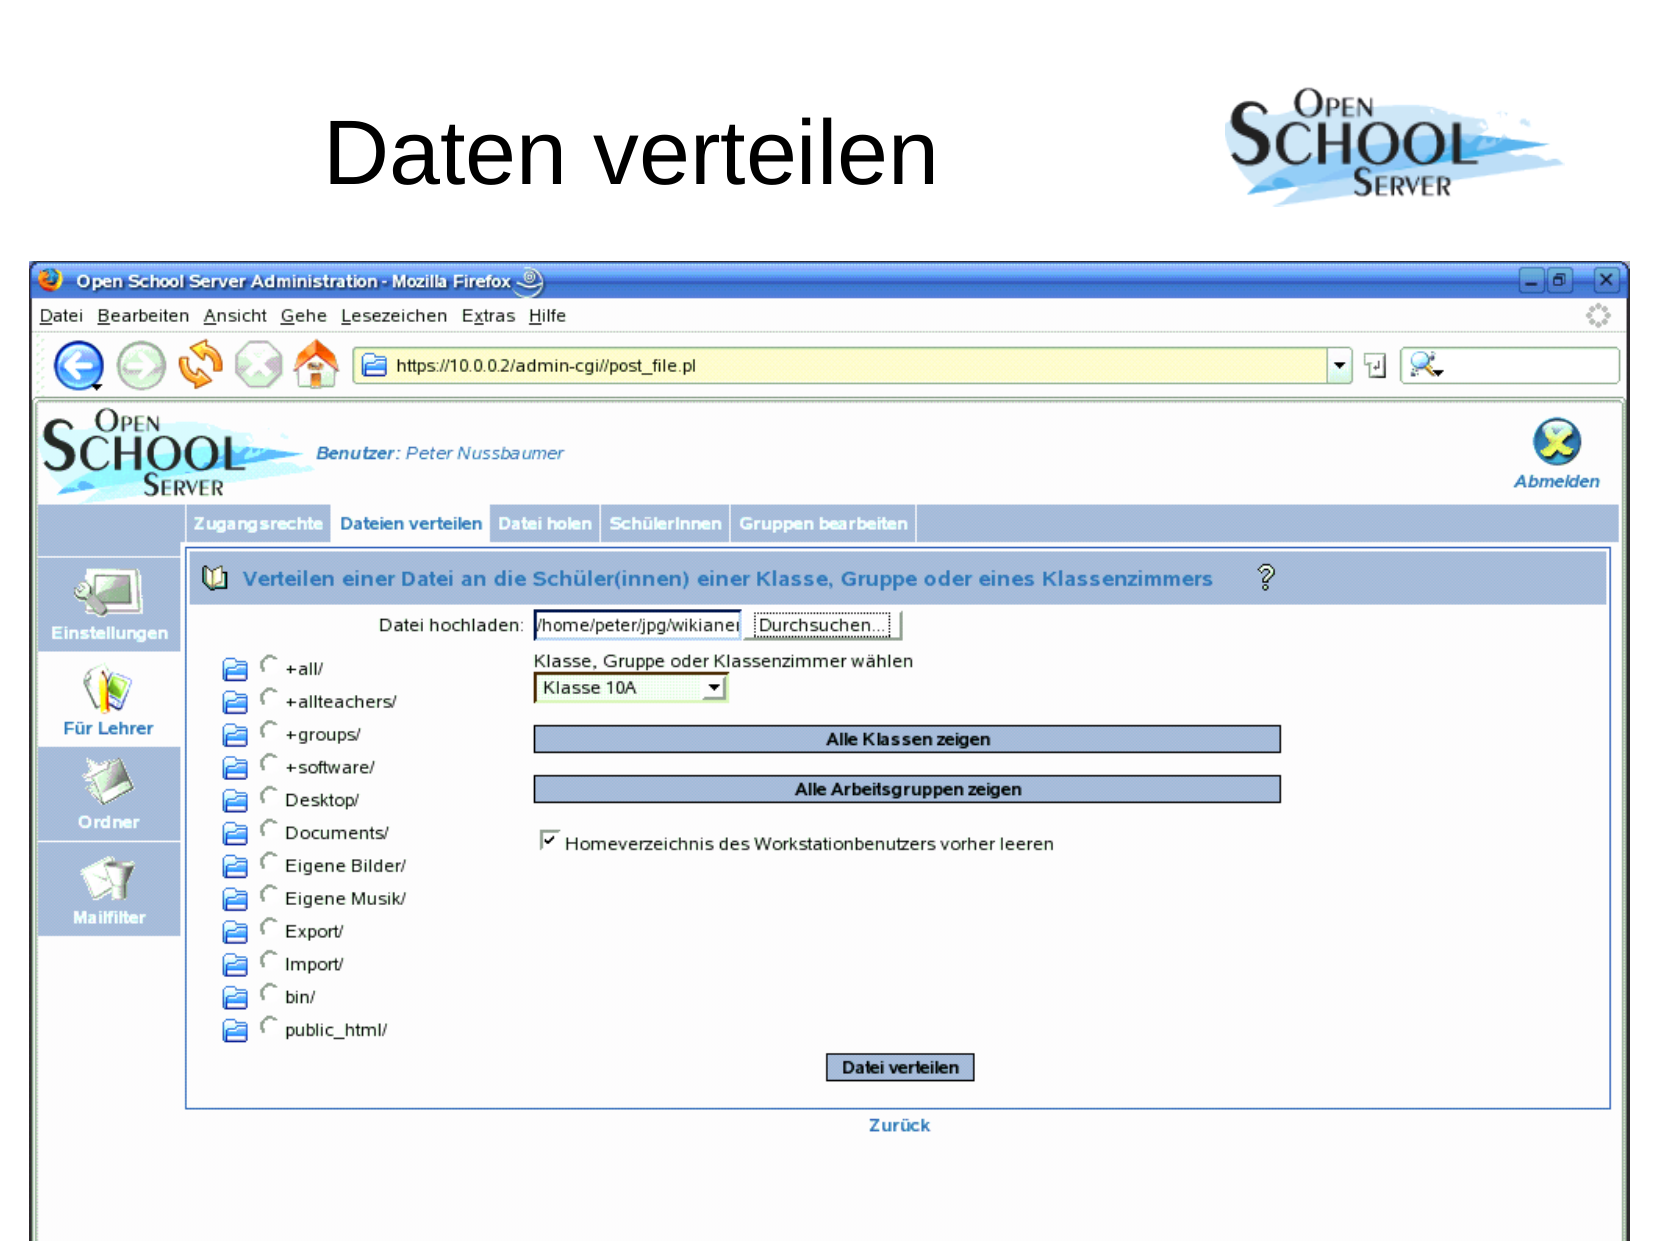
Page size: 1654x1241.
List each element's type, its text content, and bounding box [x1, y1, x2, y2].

picture [1225, 82, 1565, 207]
title Daten verteilen [82, 49, 1182, 257]
picture [29, 261, 1630, 1241]
